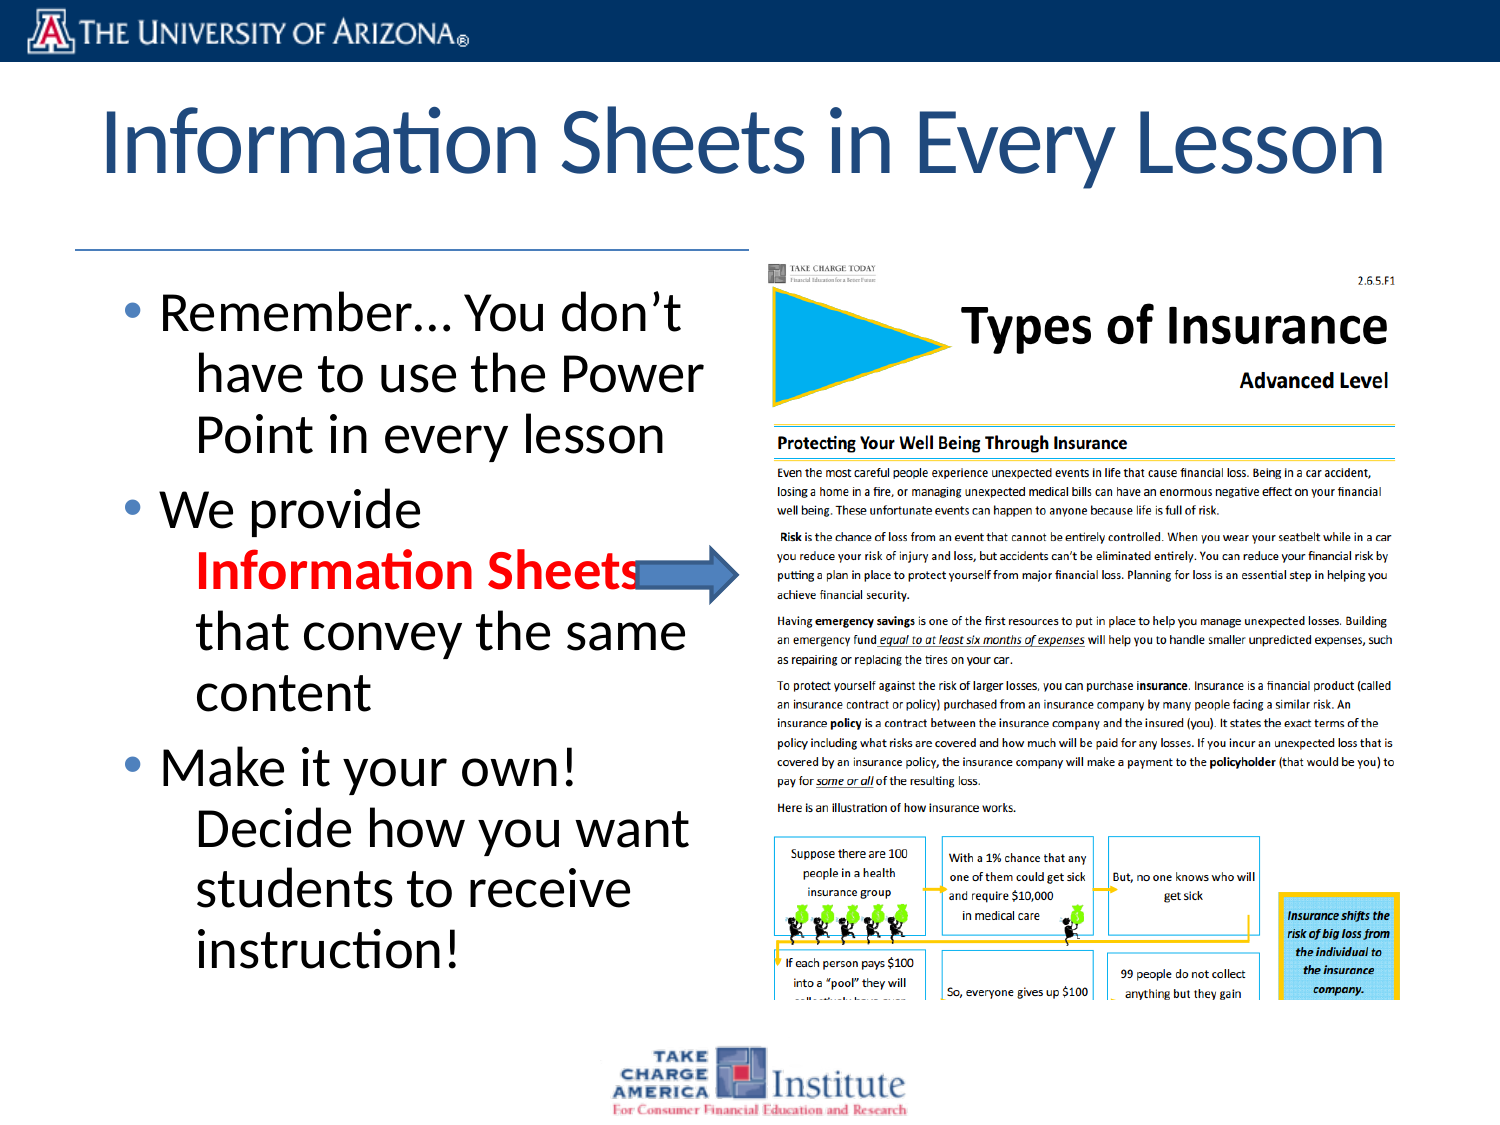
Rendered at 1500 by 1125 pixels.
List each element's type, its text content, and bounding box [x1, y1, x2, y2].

list Remember… You don’t have to use the Power Point in every lesson We provide Information Sheets that convey the same content Make it your own! Decide how you want students to receive instruction! [71, 275, 722, 1029]
text_box [637, 549, 737, 601]
picture [749, 249, 1433, 1000]
title Information Sheets in Every Lesson [75, 45, 1413, 225]
